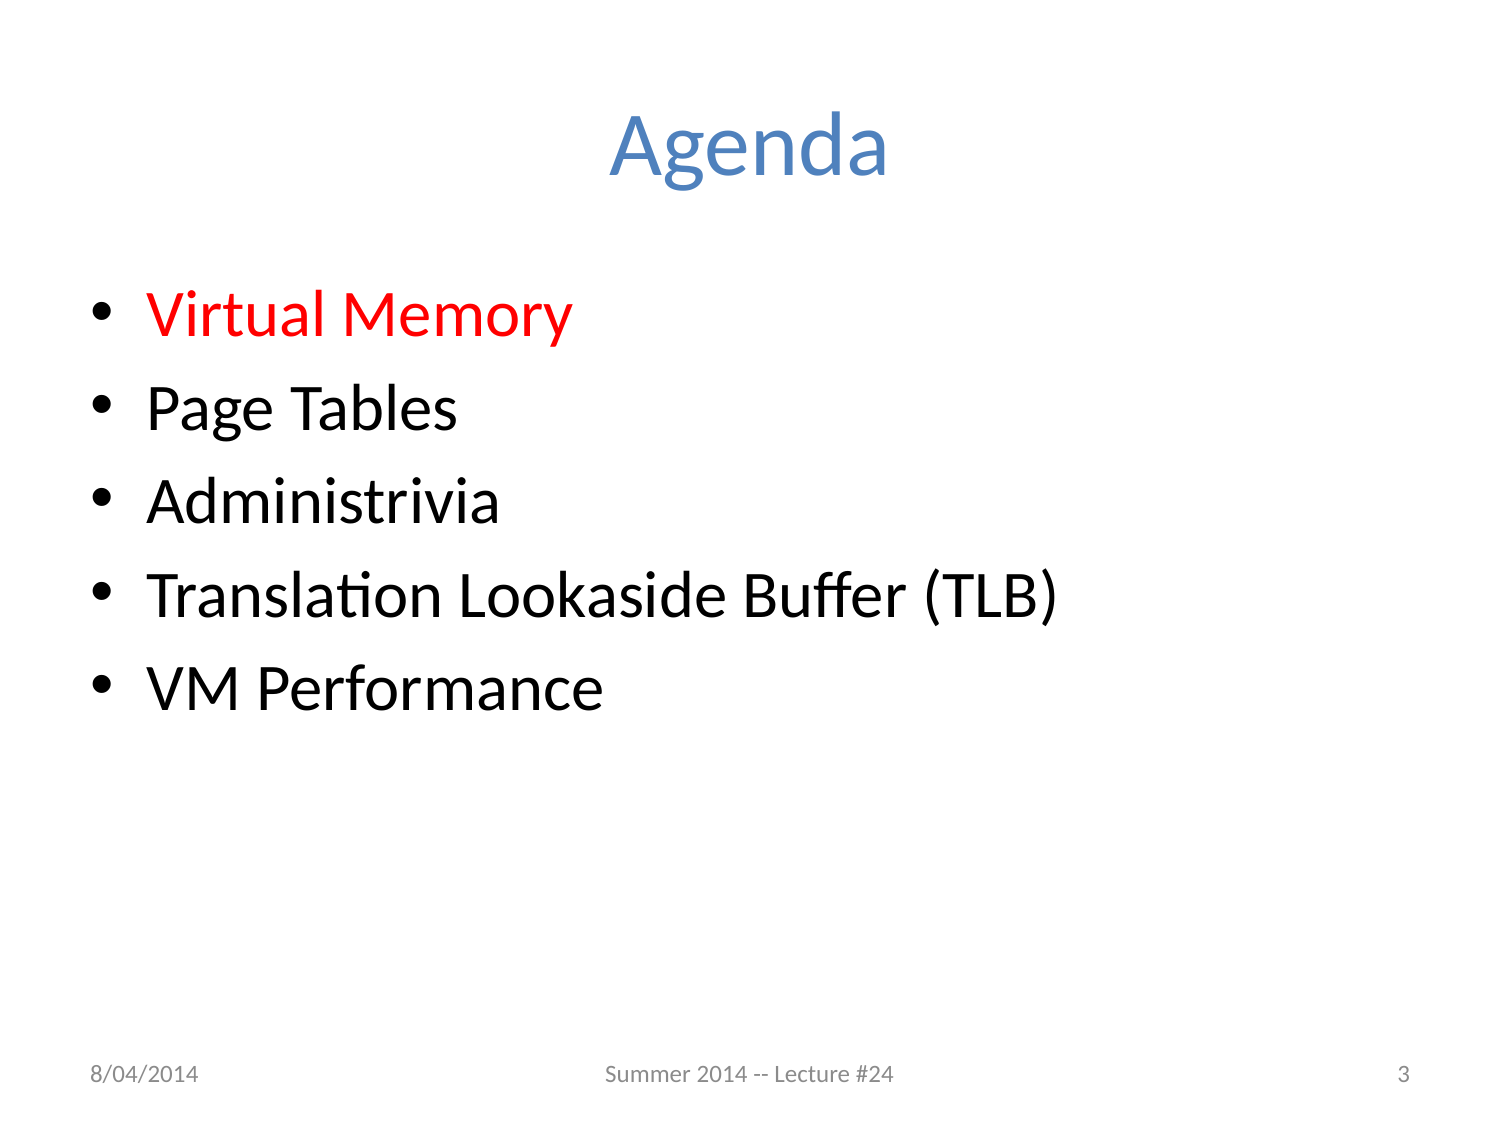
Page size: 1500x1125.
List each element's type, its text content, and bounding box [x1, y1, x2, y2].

slide_number <number> [1074, 1042, 1425, 1103]
title Agenda [75, 45, 1425, 233]
footer Summer 2014 -- Lecture #24 [512, 1042, 988, 1103]
list Virtual Memory Page Tables Administrivia Translation Lookaside Buffer (TLB) VM Performance [75, 262, 1425, 1005]
slide_number 8/04/2014 [75, 1042, 425, 1103]
